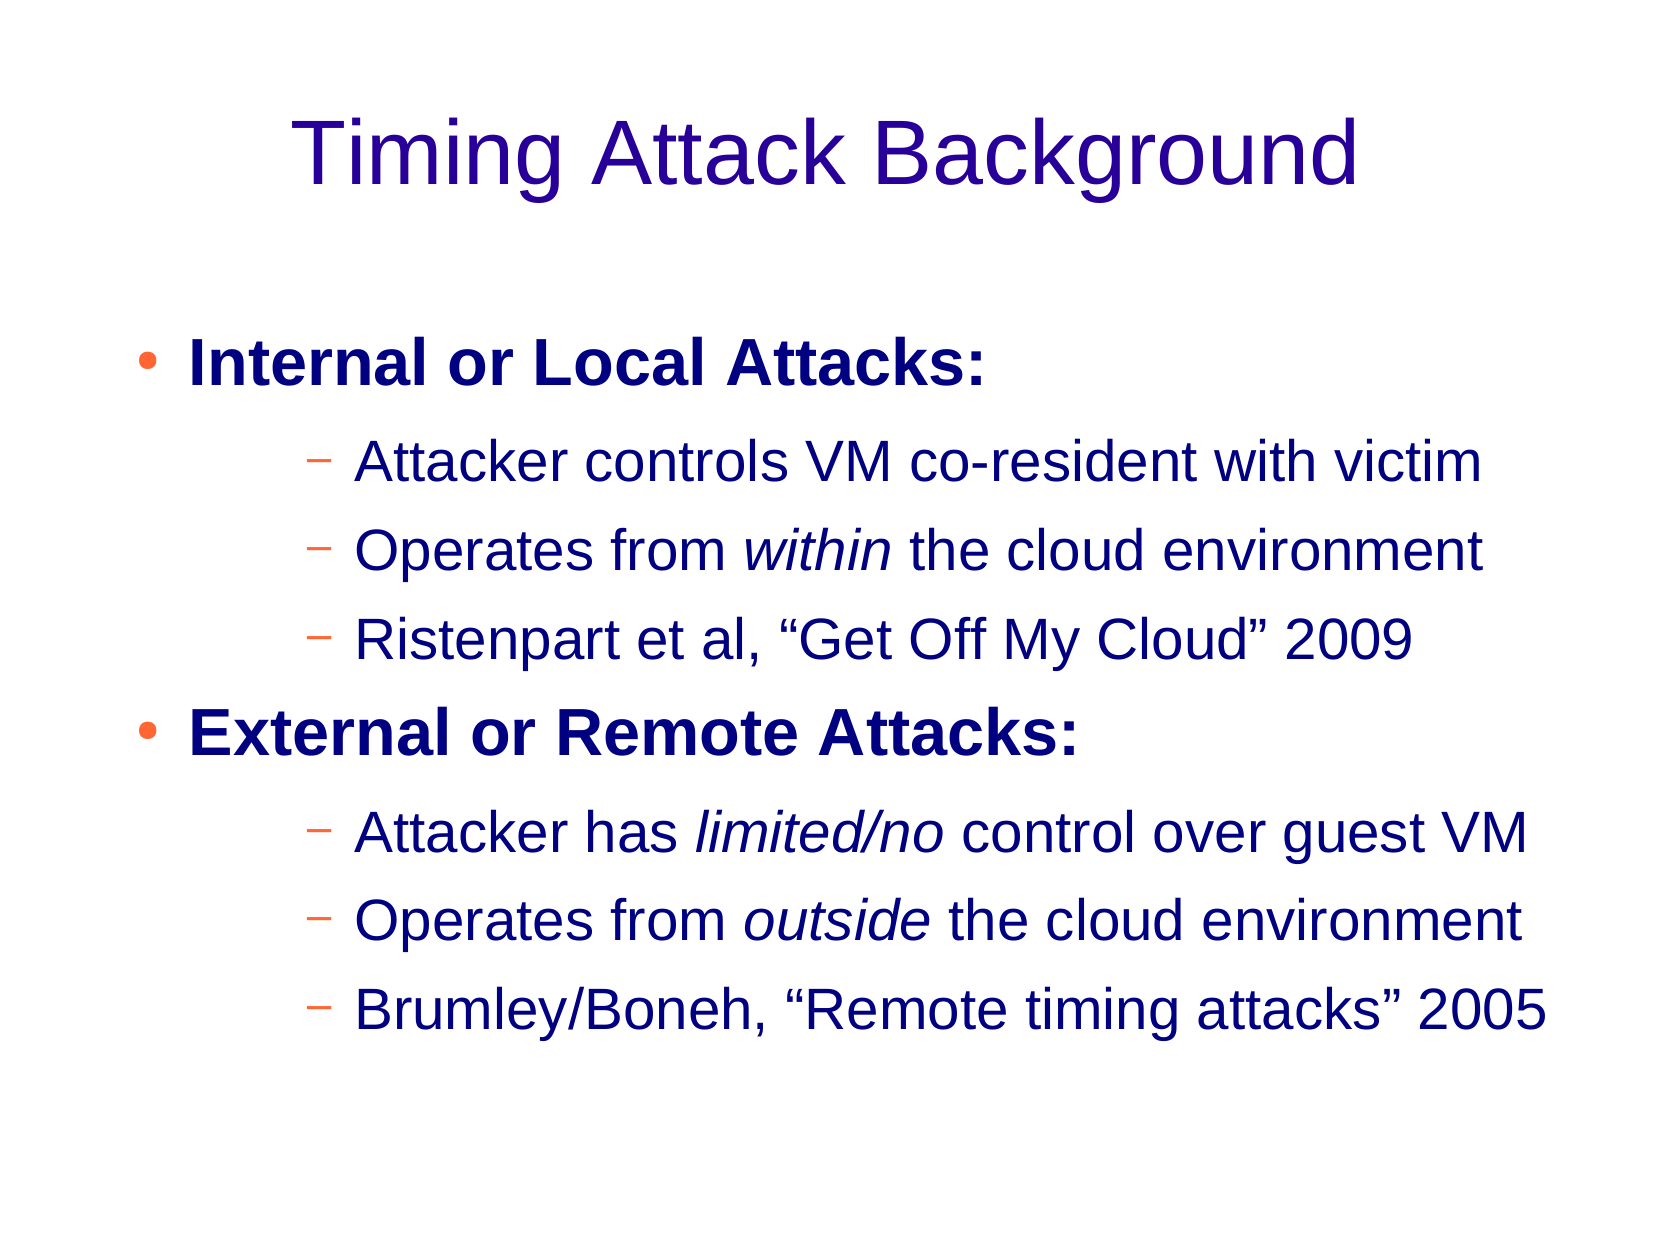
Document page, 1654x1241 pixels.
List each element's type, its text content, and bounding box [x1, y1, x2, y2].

list Internal or Local Attacks: Attacker controls VM co-resident with victim Operates from within the cloud environment Ristenpart et al, “Get Off My Cloud” 2009 External or Remote Attacks: Attacker has limited/no control over guest VM Operates from outside the cloud environment Brumley/Boneh, “Remote timing attacks” 2005 [118, 324, 1571, 1059]
title Timing Attack Background [82, 49, 1571, 257]
